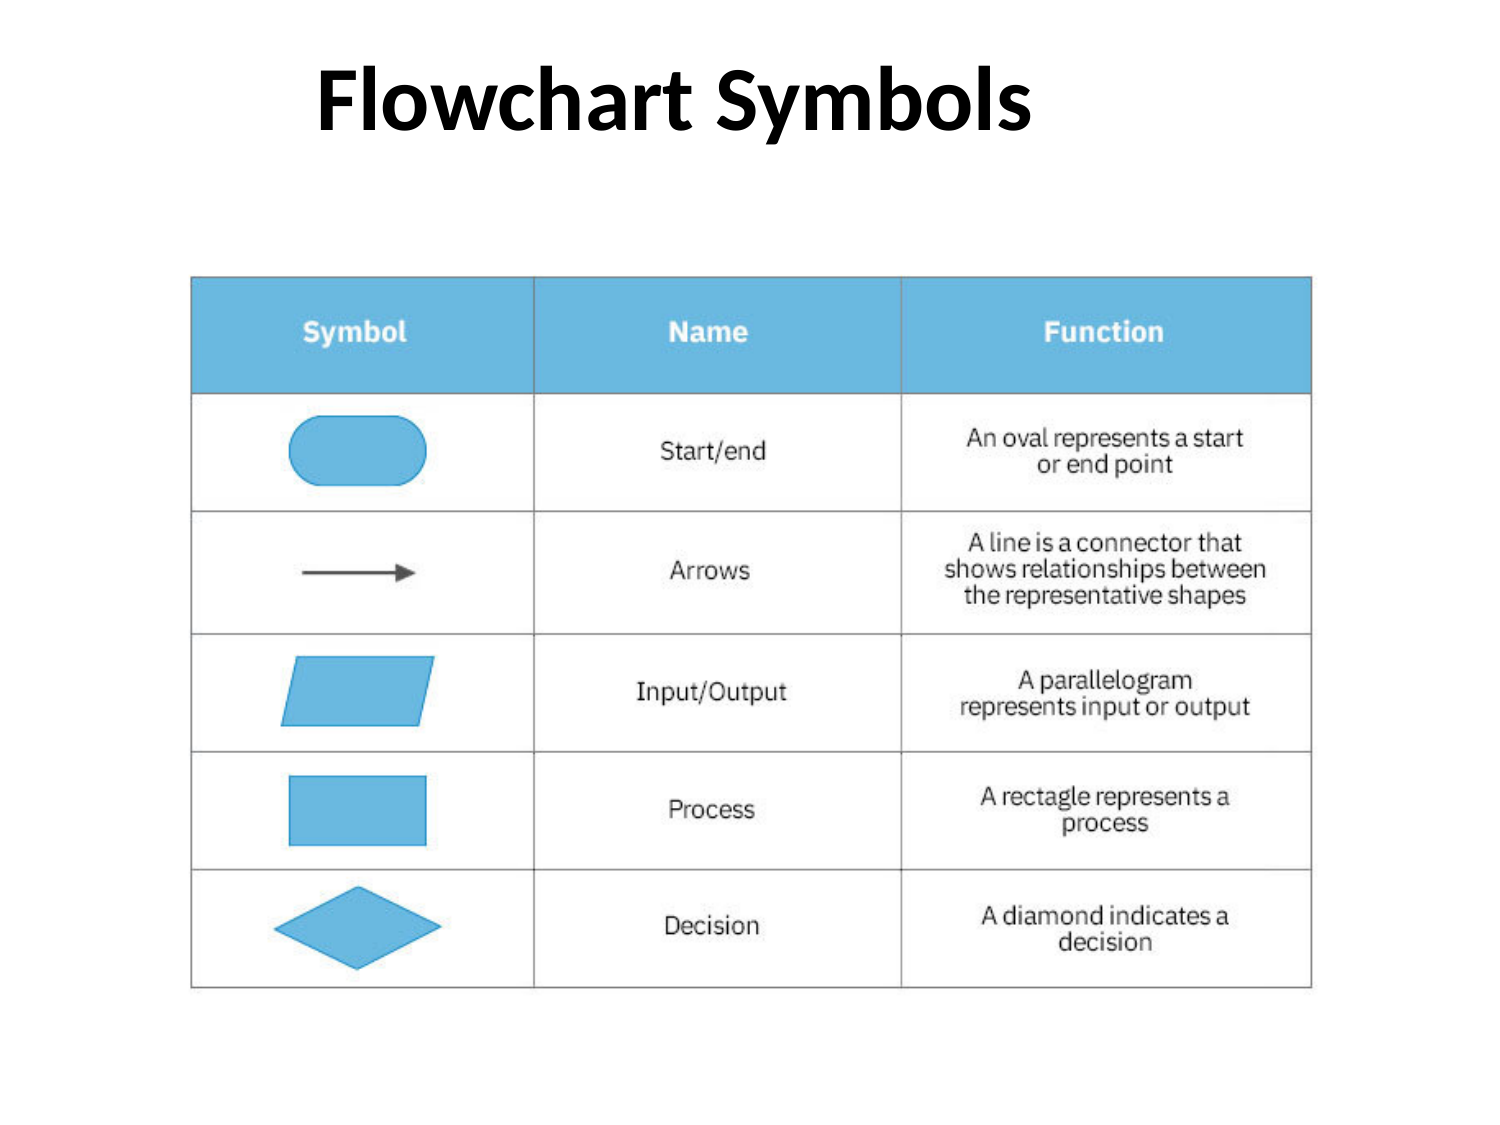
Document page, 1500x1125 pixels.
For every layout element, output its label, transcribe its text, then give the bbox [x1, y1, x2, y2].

title Flowchart Symbols [0, 0, 1350, 188]
picture [176, 262, 1324, 1005]
